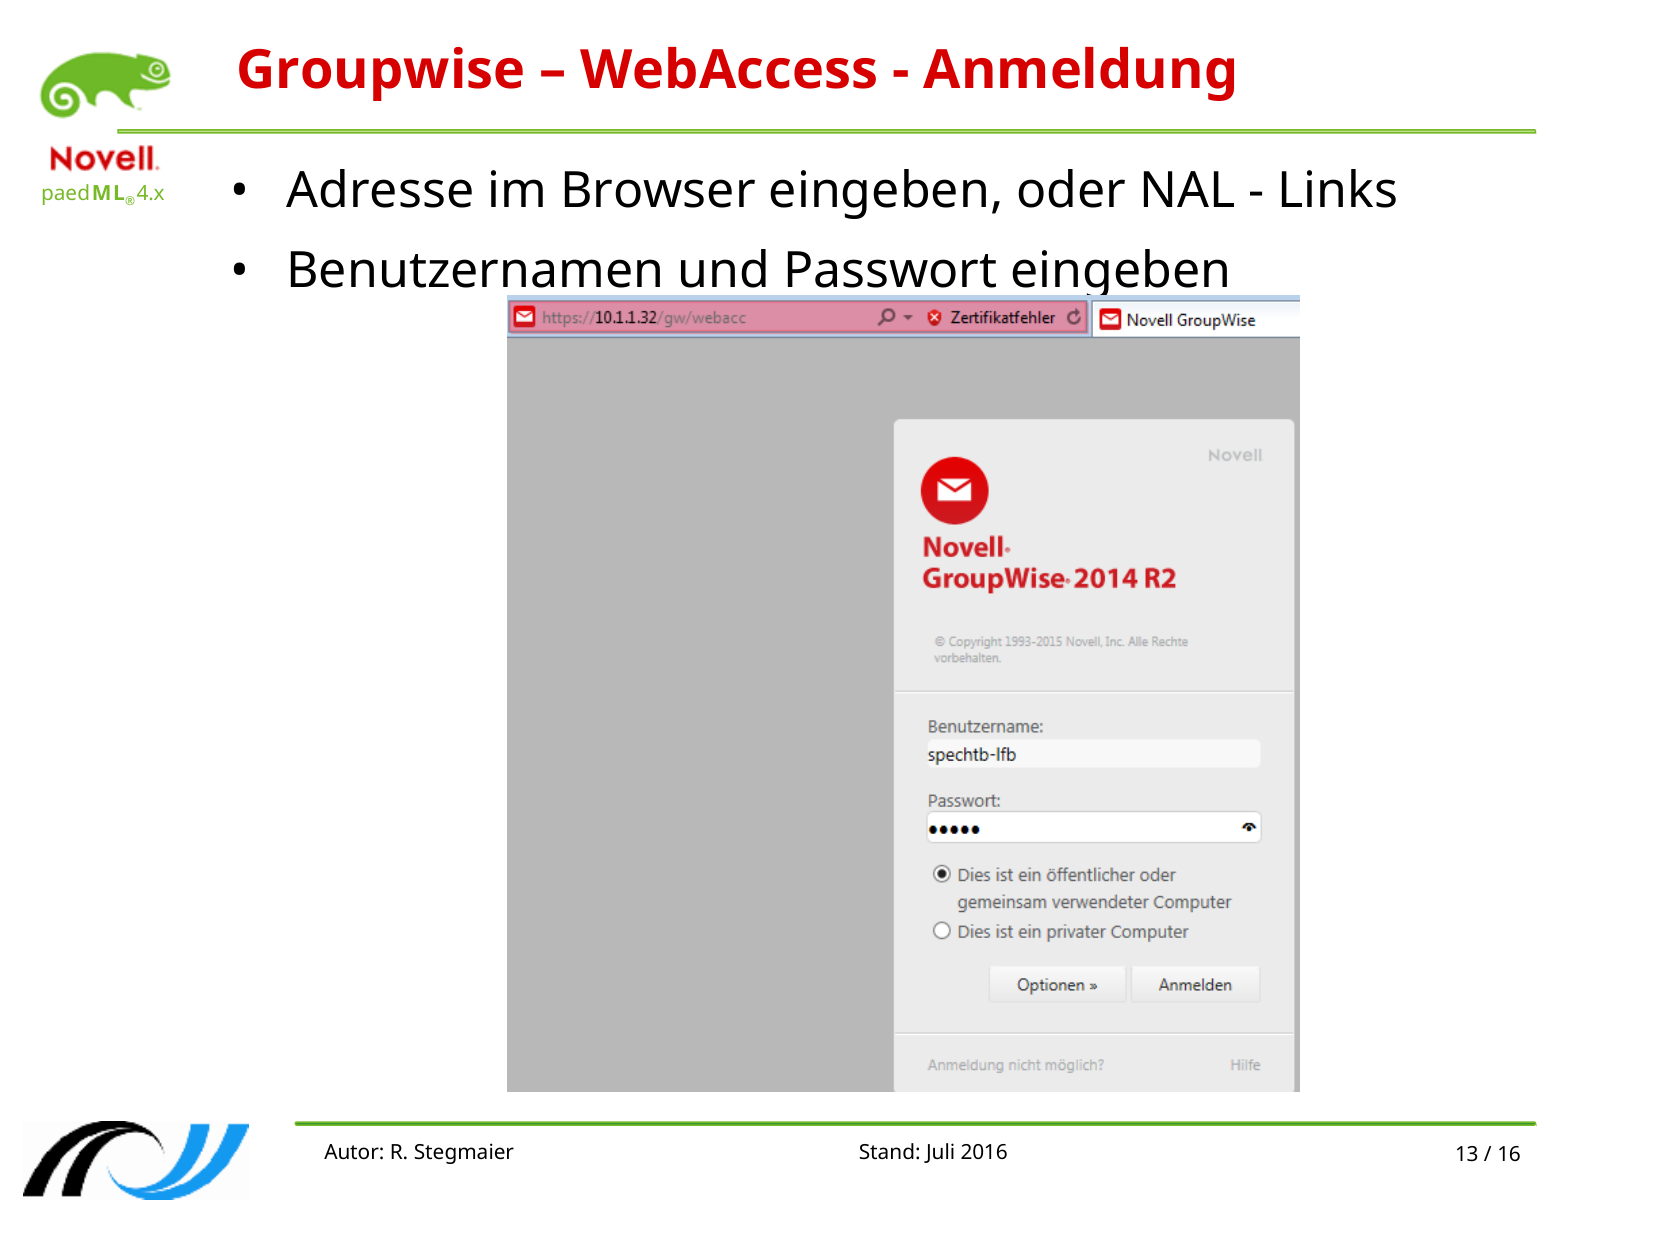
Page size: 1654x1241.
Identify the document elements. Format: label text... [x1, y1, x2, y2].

list Adresse im Browser eingeben, oder NAL - Links Benutzernamen und Passwort eingeben [230, 153, 1560, 313]
title Groupwise – WebAccess - Anmeldung [236, 17, 1536, 119]
picture [507, 295, 1300, 1093]
picture [26, 35, 184, 193]
picture [23, 1121, 249, 1200]
